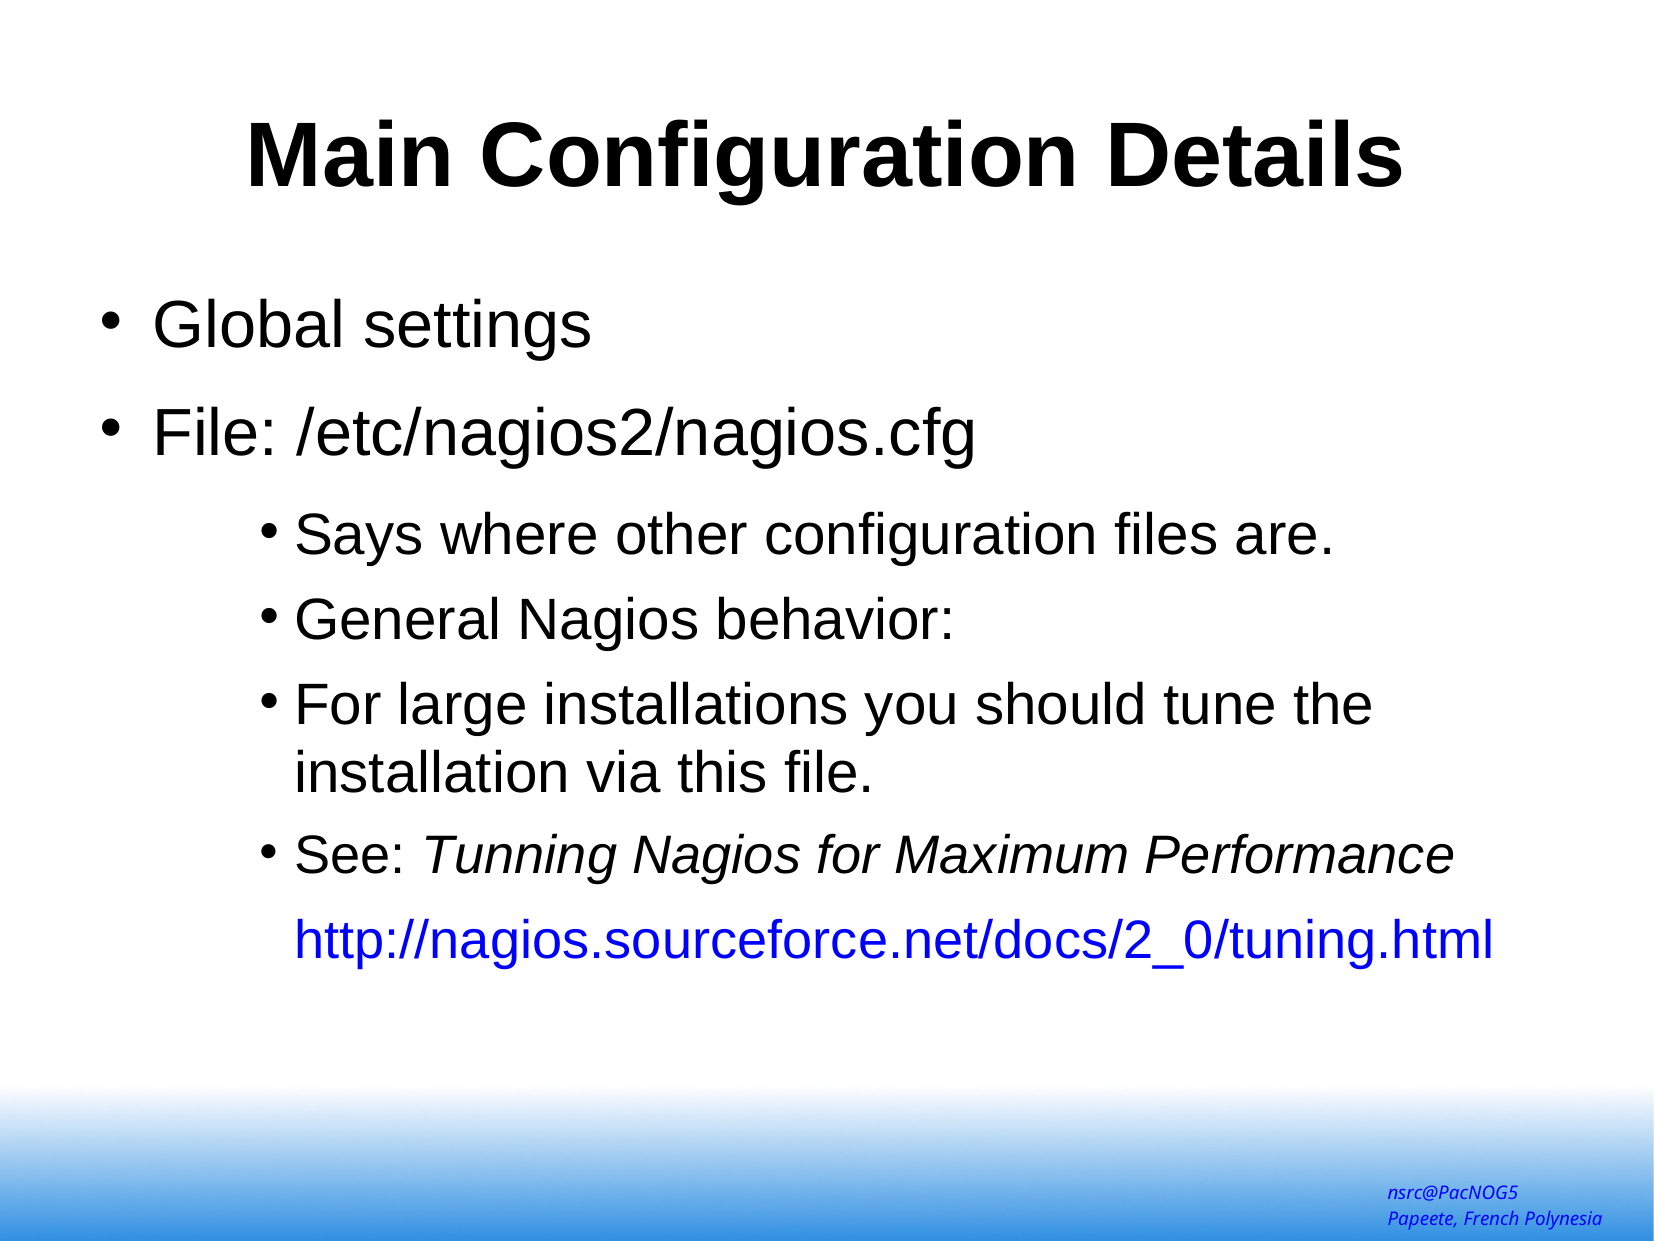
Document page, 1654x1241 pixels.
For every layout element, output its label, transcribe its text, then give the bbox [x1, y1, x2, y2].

title Main Configuration Details [82, 49, 1571, 257]
picture [0, 1083, 1654, 1241]
list Global settings File: /etc/nagios2/nagios.cfg Says where other configuration files are. General Nagios behavior: For large installations you should tune the installation via this file. See: Tunning Nagios for Maximum Performance http://nagios.sourceforce.net/docs/2_0/tuning.html [82, 284, 1613, 1134]
